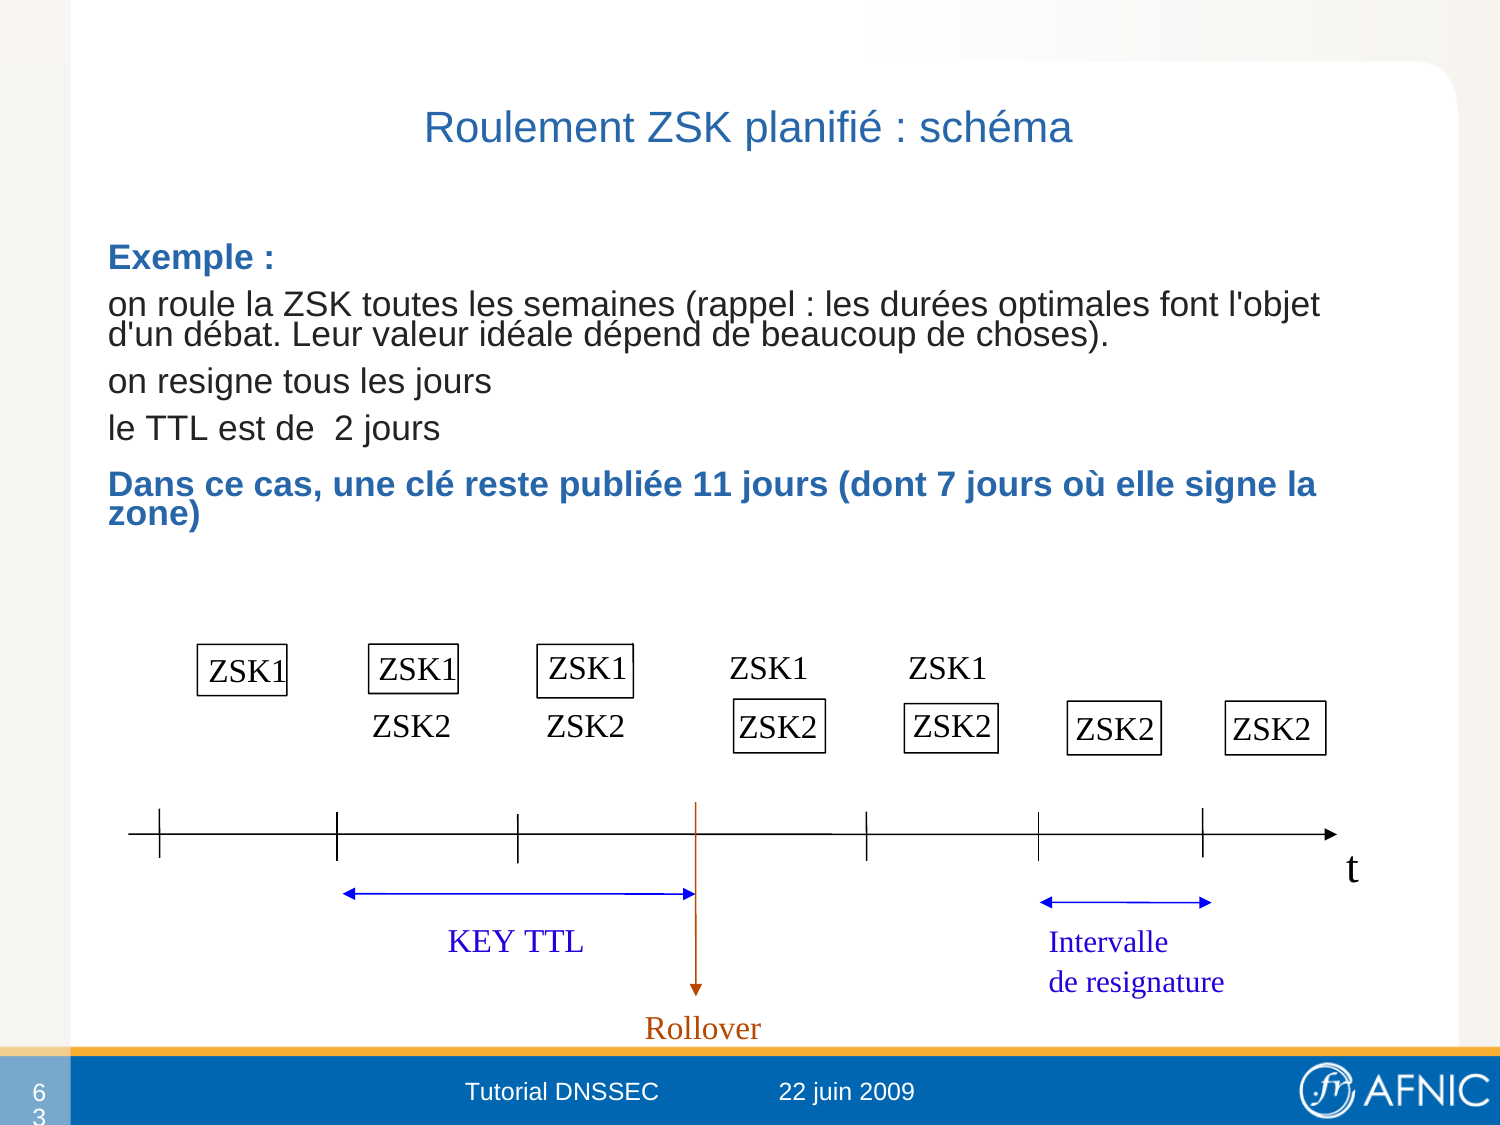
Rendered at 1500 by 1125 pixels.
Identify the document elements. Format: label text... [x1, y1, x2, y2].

text_box KEY TTL [447, 920, 589, 964]
text_box ZSK2 [738, 706, 820, 749]
text_box ZSK1 [908, 647, 990, 691]
title Roulement ZSK planifié : schéma [108, 48, 1389, 202]
text_box ZSK1 [548, 647, 630, 691]
text_box t [1346, 838, 1371, 895]
text_box ZSK2 [1075, 708, 1157, 751]
text_box ZSK1 [378, 648, 457, 692]
picture [0, 0, 1500, 1125]
text_box ZSK2 [371, 705, 454, 749]
text_box ZSK1 [208, 650, 286, 694]
text_box ZSK2 [546, 705, 628, 749]
text_box ZSK2 [1232, 708, 1314, 751]
list Exemple : on roule la ZSK toutes les semaines (rappel : les durées optimales font l'objet d'un débat. Leur valeur idéale dépend de beaucoup de choses). on resigne tous les jours le TTL est de 2 jours Dans ce cas, une clé reste publiée 11 jours (dont 7 jours où elle signe la zone) [108, 234, 1389, 1020]
text_box Intervalle de resignature [1048, 922, 1232, 1006]
text_box ZSK1 [729, 647, 811, 691]
text_box Rollover [644, 1007, 764, 1051]
text_box ZSK2 [912, 705, 994, 749]
